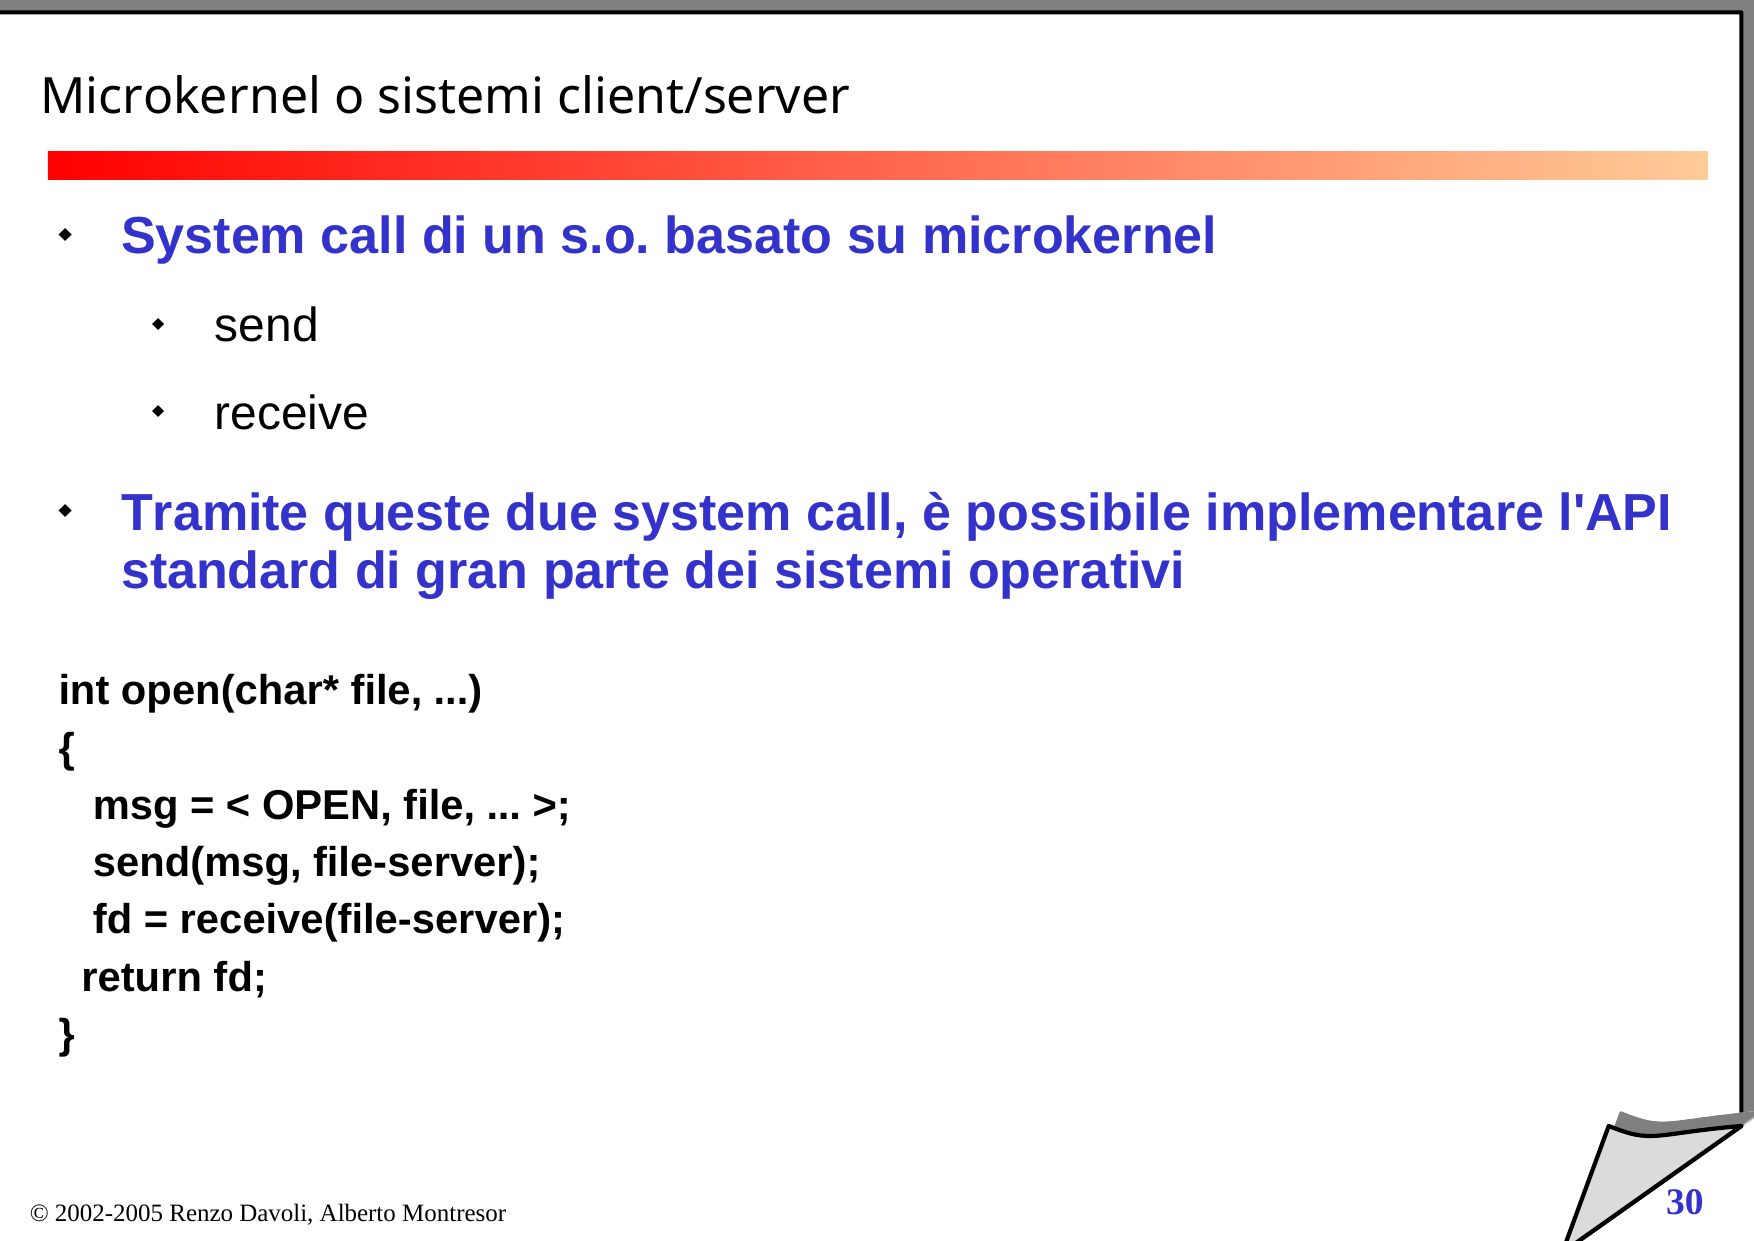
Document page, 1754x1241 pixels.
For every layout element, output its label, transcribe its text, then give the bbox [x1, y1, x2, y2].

title Microkernel o sistemi client/server [40, 49, 1714, 144]
list System call di un s.o. basato su microkernel send receive Tramite queste due system call, è possibile implementare l'API standard di gran parte dei sistemi operativi int open(char* file, ...) { msg = < OPEN, file, ... >; send(msg, file-server); fd = receive(file-server); return fd; } [58, 206, 1696, 1122]
